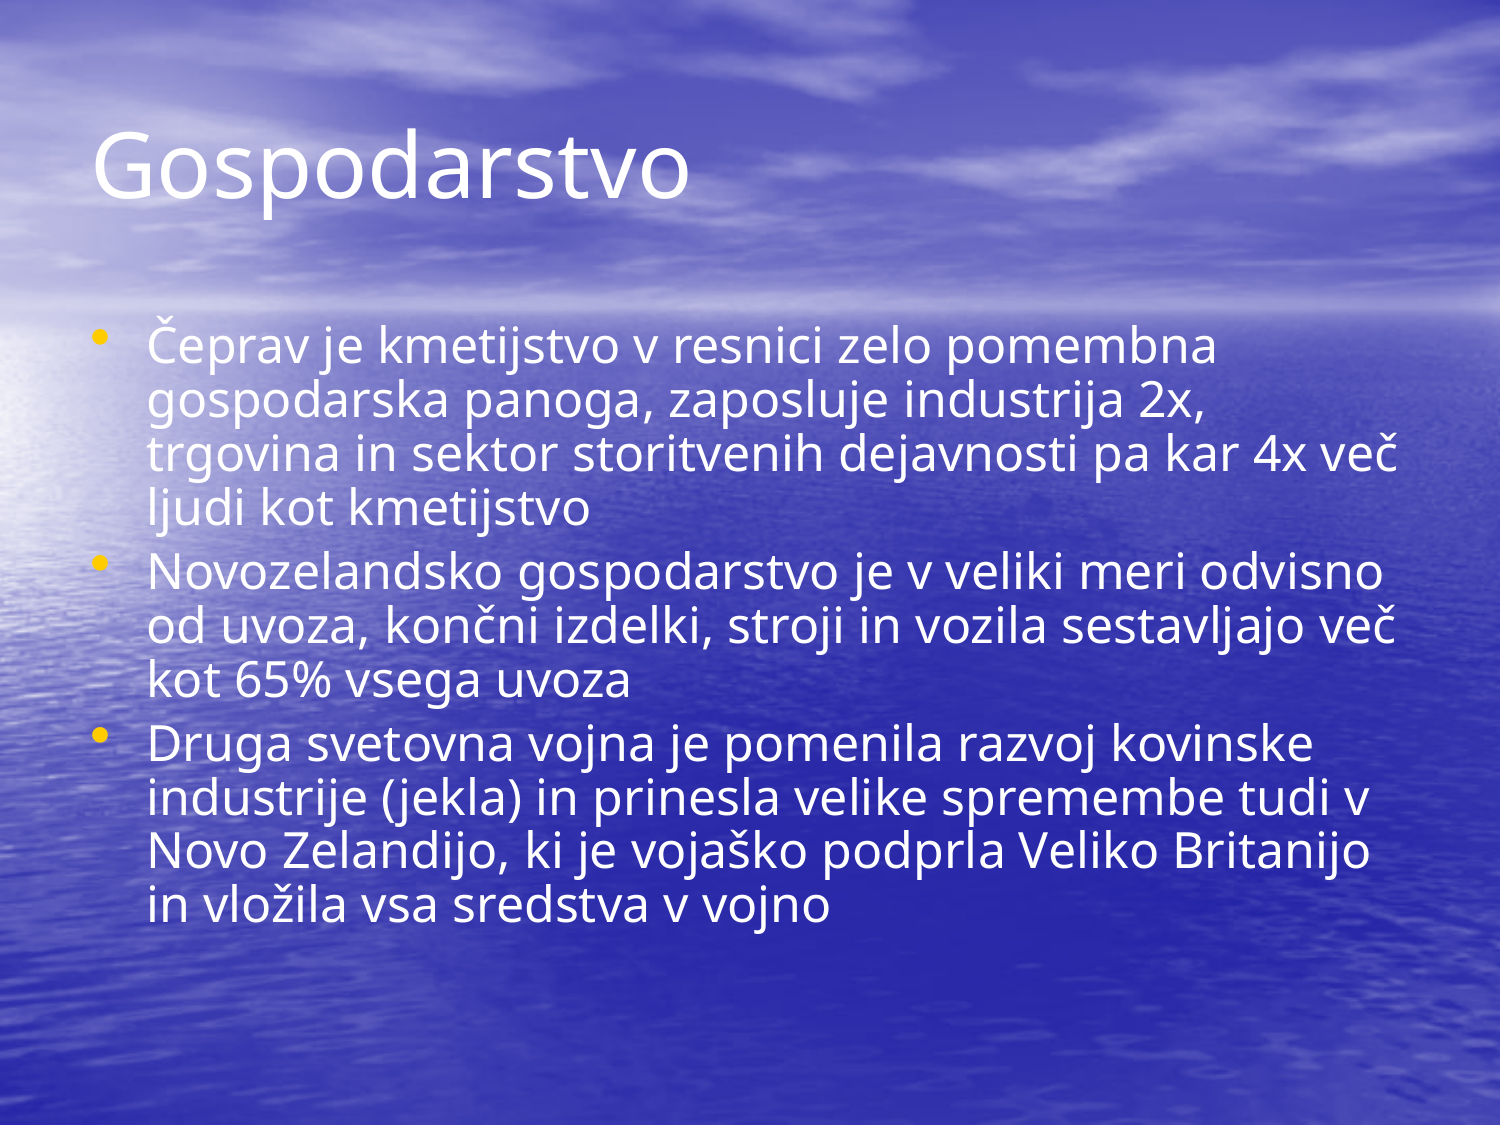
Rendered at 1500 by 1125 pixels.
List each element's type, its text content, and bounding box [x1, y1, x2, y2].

picture [0, 0, 1500, 1125]
title Gospodarstvo [75, 47, 1425, 275]
list Čeprav je kmetijstvo v resnici zelo pomembna gospodarska panoga, zaposluje industrija 2x, trgovina in sektor storitvenih dejavnosti pa kar 4x več ljudi kot kmetijstvo Novozelandsko gospodarstvo je v veliki meri odvisno od uvoza, končni izdelki, stroji in vozila sestavljajo več kot 65% vsega uvoza Druga svetovna vojna je pomenila razvoj kovinske industrije (jekla) in prinesla velike spremembe tudi v Novo Zelandijo, ki je vojaško podprla Veliko Britanijo in vložila vsa sredstva v vojno [75, 312, 1425, 988]
